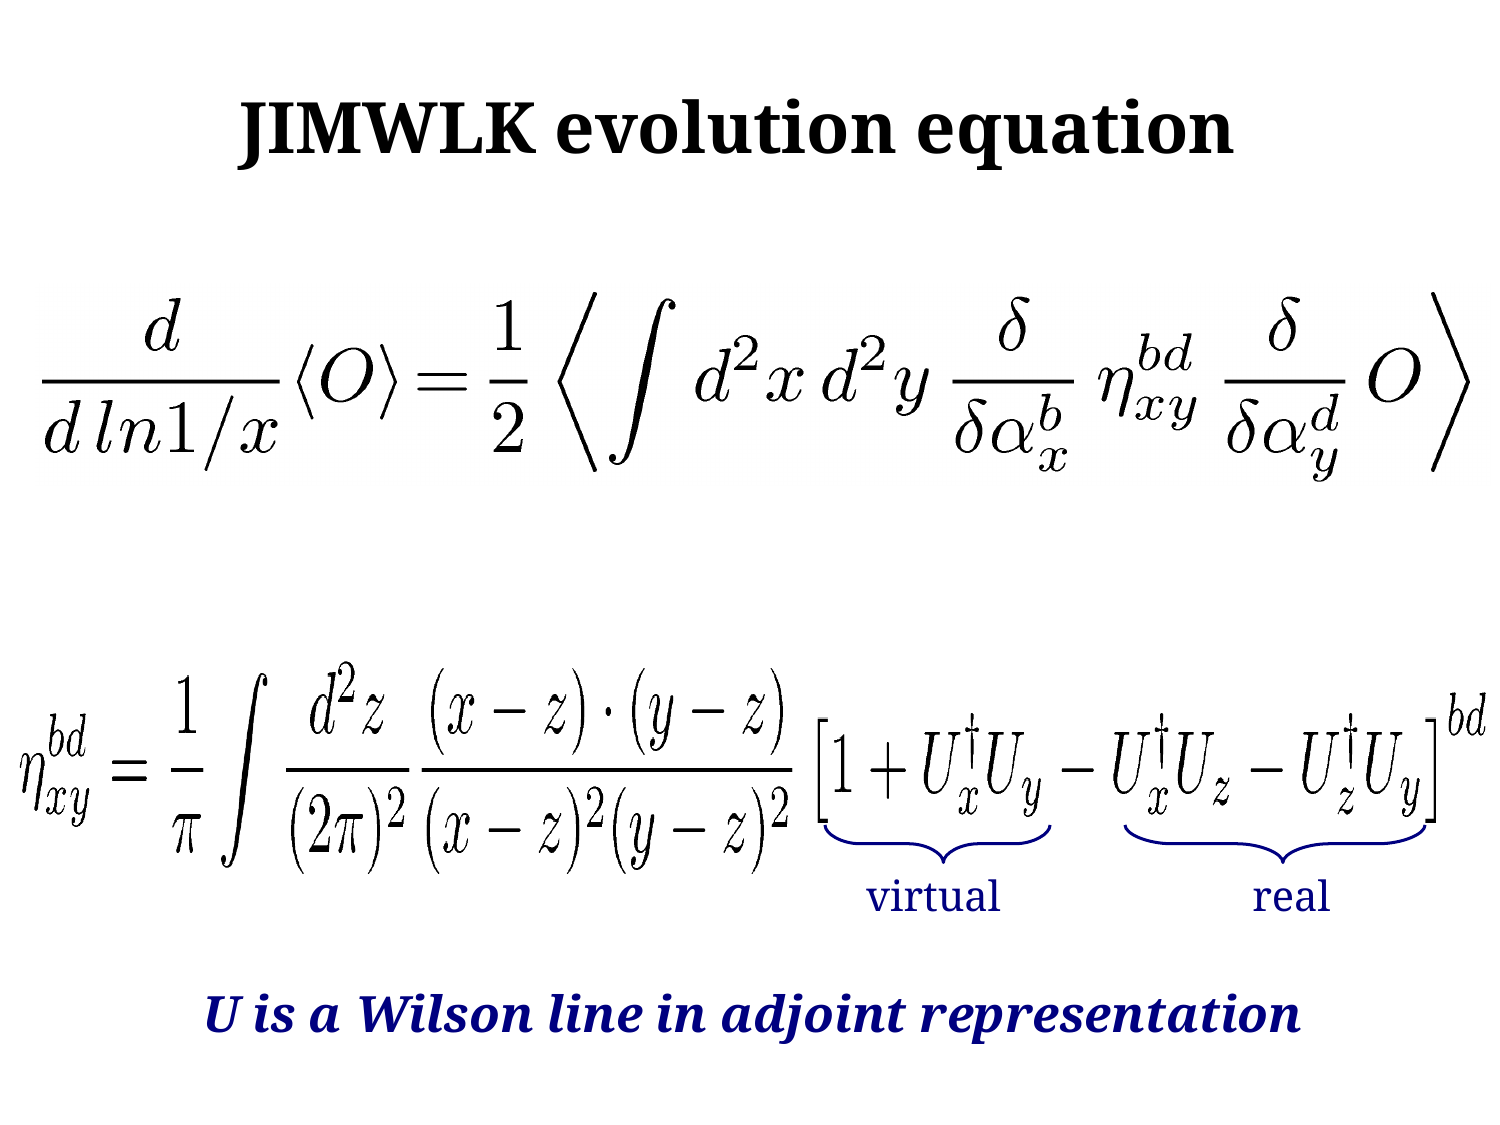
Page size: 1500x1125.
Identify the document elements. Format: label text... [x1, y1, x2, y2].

text_box real [1237, 862, 1389, 928]
text_box JIMWLK evolution equation [13, 75, 1463, 175]
text_box U is a Wilson line in adjoint representation [187, 975, 1340, 1050]
picture [35, 283, 1491, 486]
text_box virtual [851, 862, 1013, 928]
picture [9, 656, 1499, 884]
